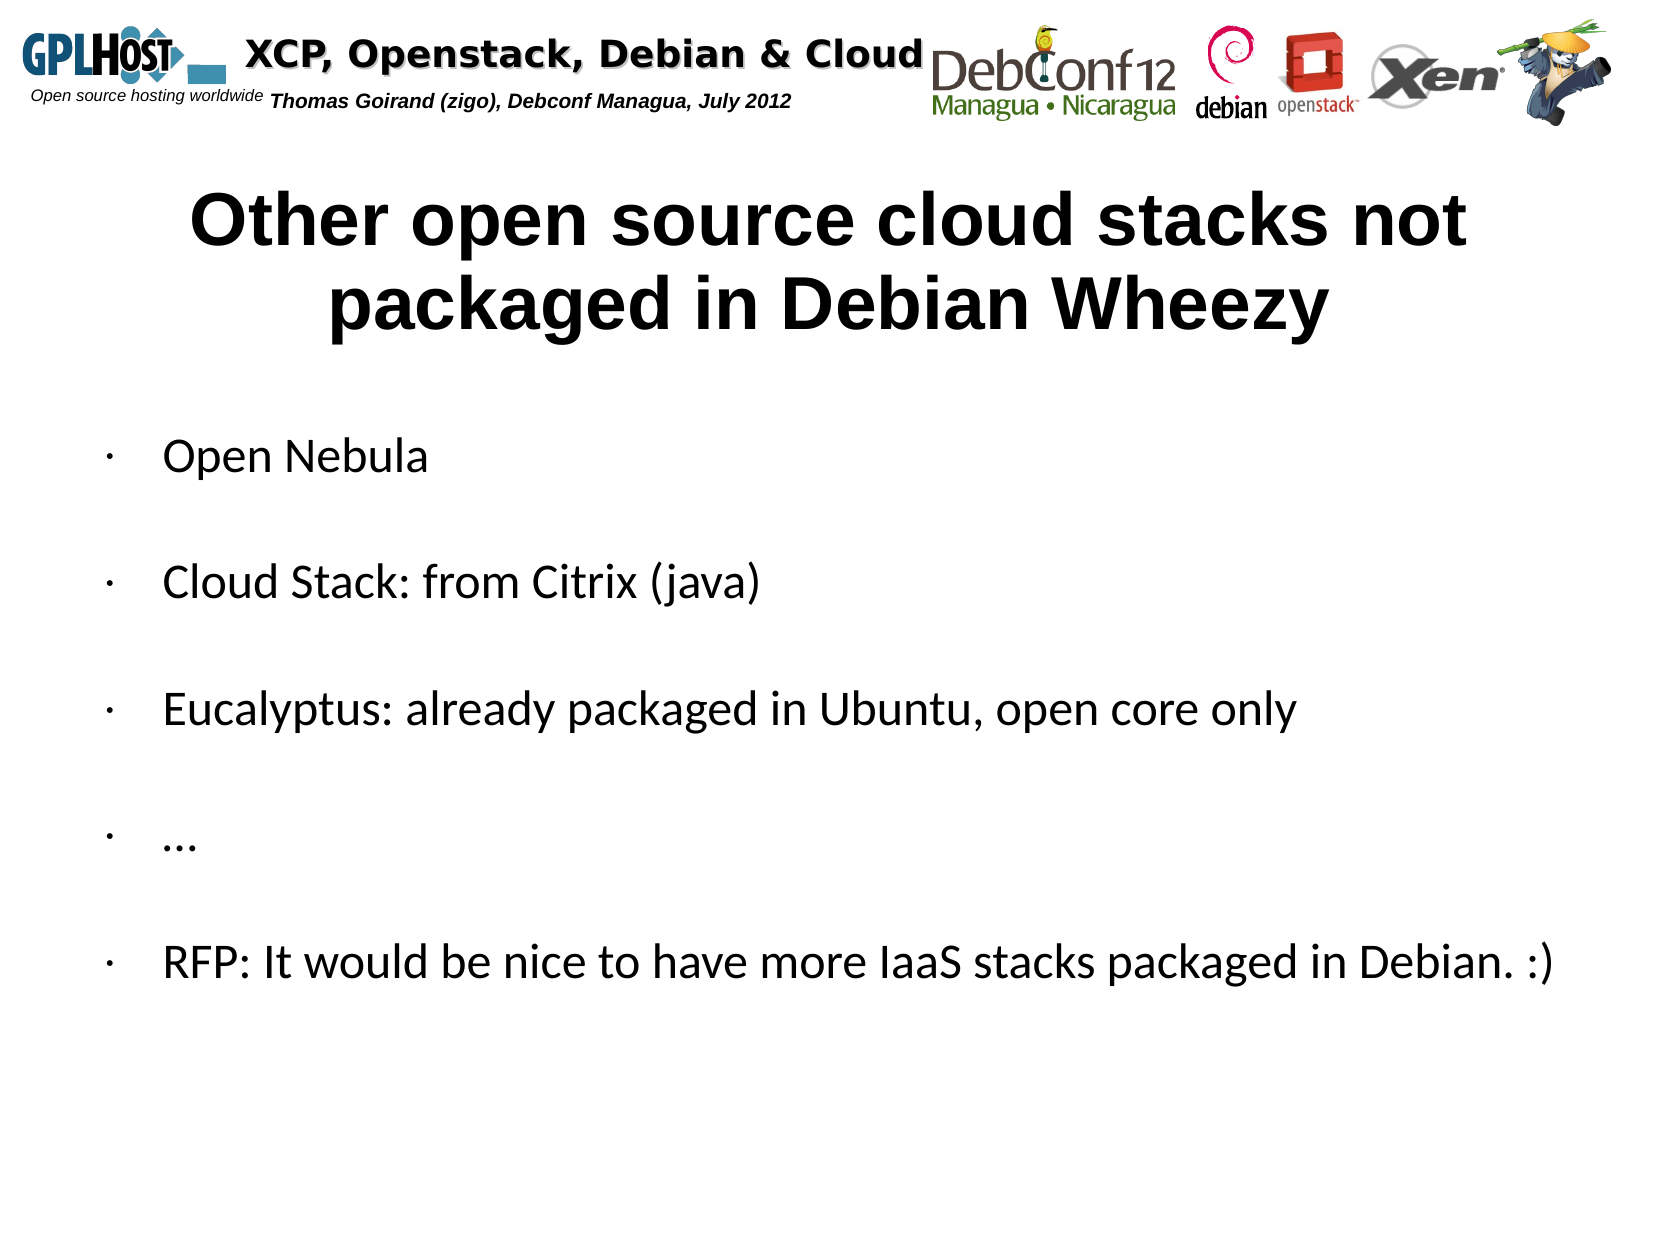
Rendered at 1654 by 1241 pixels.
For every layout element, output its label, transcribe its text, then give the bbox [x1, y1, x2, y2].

text_box Other open source cloud stacks not packaged in Debian Wheezy [103, 170, 1556, 353]
picture [933, 25, 1175, 121]
picture [1271, 24, 1364, 121]
picture [21, 19, 226, 89]
list Open Nebula Cloud Stack: from Citrix (java) Eucalyptus: already packaged in Ubuntu, open core only … RFP: It would be nice to have more IaaS stacks packaged in Debian. :) [91, 427, 1603, 1106]
picture [1497, 19, 1611, 126]
